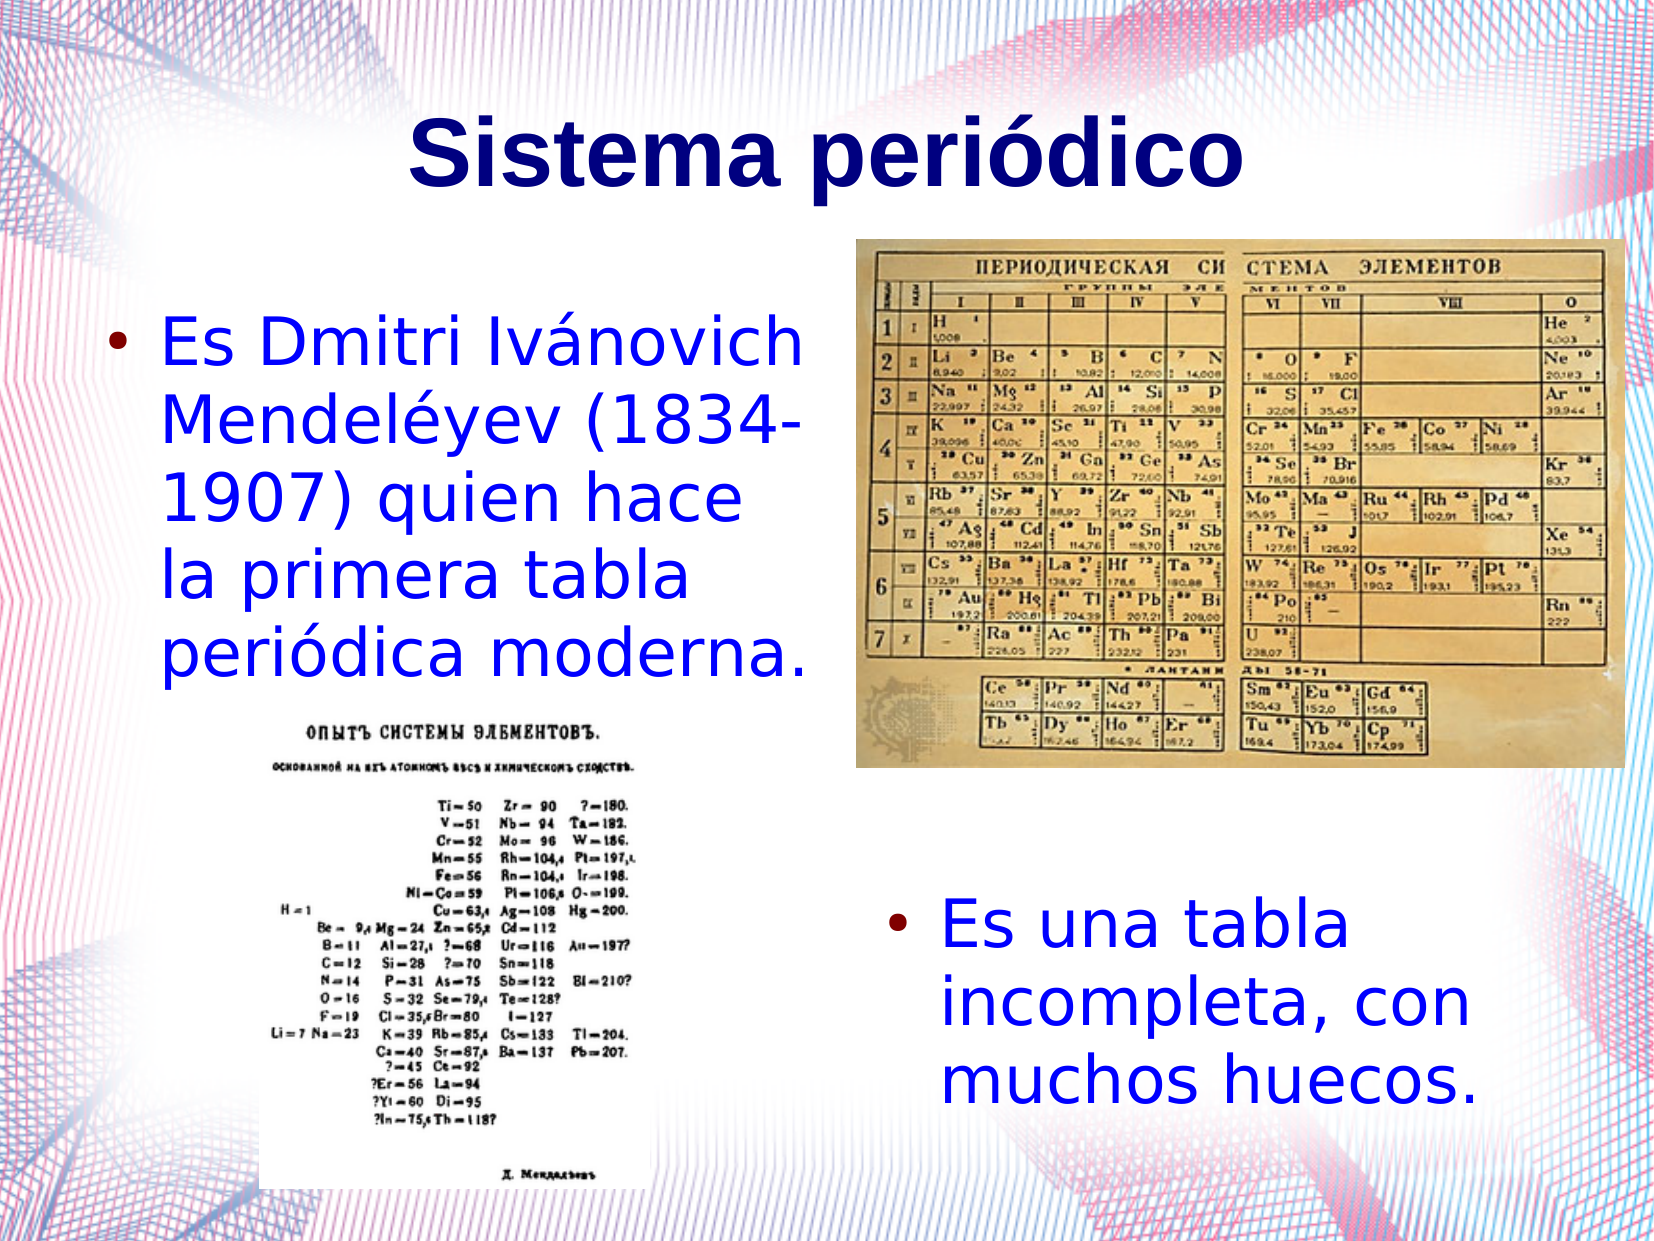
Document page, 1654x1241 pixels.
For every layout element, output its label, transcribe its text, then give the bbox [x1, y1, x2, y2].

list Es una tabla incompleta, con muchos huecos. [868, 885, 1595, 1182]
title Sistema periódico [82, 49, 1571, 257]
picture [0, 0, 1654, 1241]
list Es Dmitri Ivánovich Mendeléyev (1834-1907) quien hace la primera tabla periódica moderna. [88, 303, 815, 1123]
